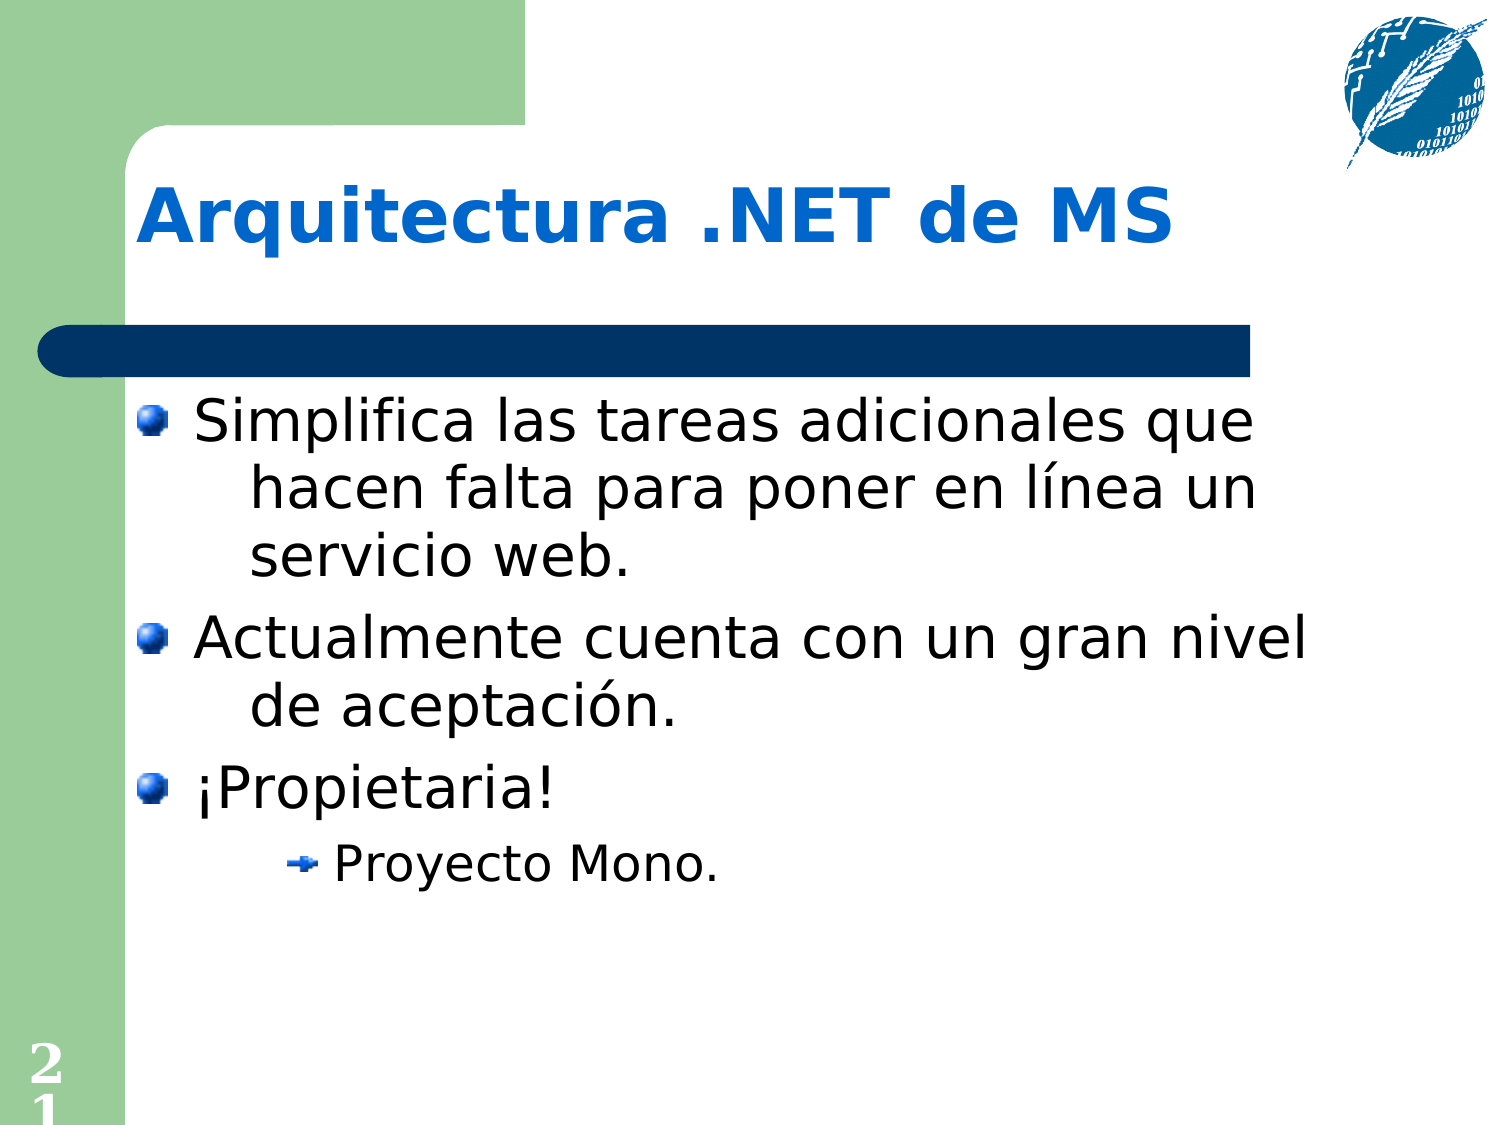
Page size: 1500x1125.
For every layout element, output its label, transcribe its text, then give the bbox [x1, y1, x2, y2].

list Simplifica las tareas adicionales que hacen falta para poner en línea un servicio web. Actualmente cuenta con un gran nivel de aceptación. ¡Propietaria! Proyecto Mono. [137, 387, 1400, 1099]
picture [1436, 127, 1450, 136]
picture [1427, 138, 1431, 148]
picture [1433, 139, 1440, 147]
picture [1416, 140, 1425, 149]
title Arquitectura .NET de MS [136, 135, 1413, 302]
picture [1341, 15, 1487, 172]
